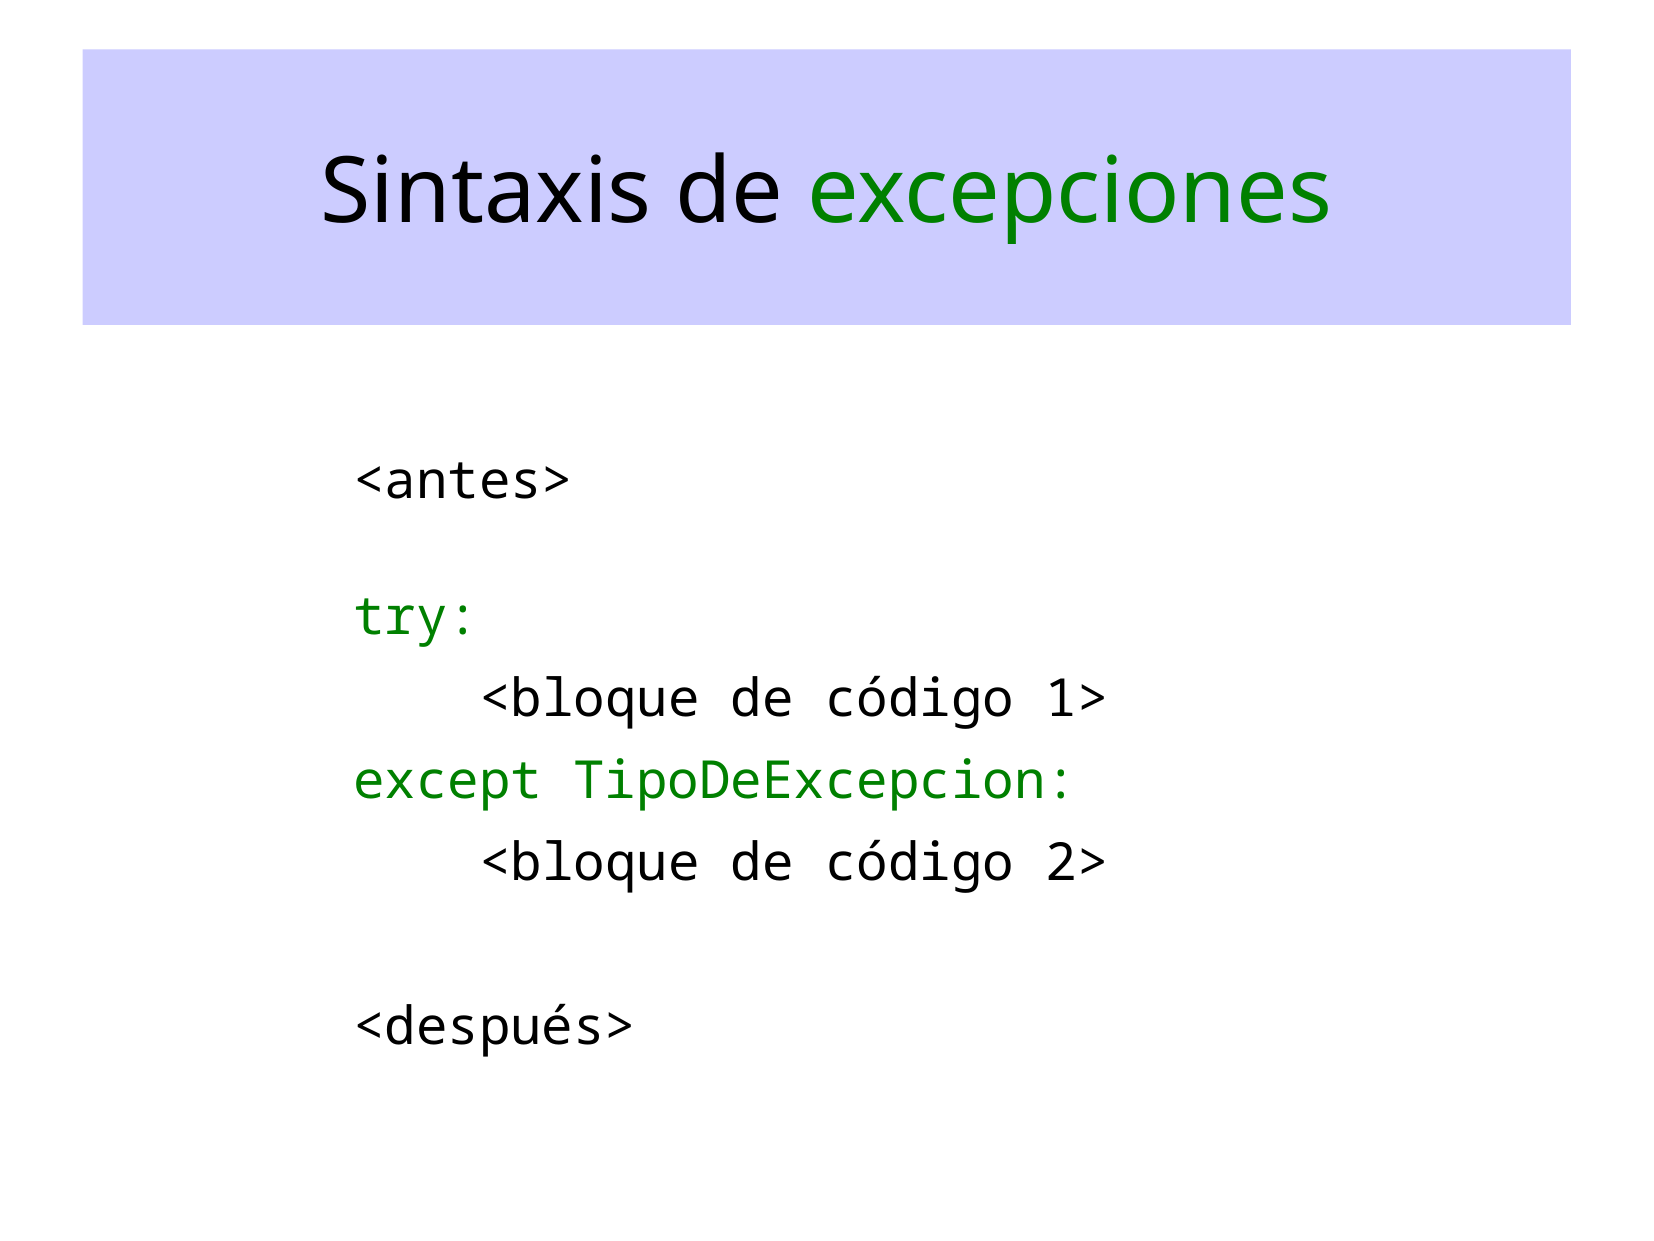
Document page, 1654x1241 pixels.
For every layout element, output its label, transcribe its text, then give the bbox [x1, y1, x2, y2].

title Sintaxis de excepciones [82, 49, 1571, 325]
list <antes> try: <bloque de código 1> except TipoDeExcepcion: <bloque de código 2> <después> [289, 442, 1418, 1063]
